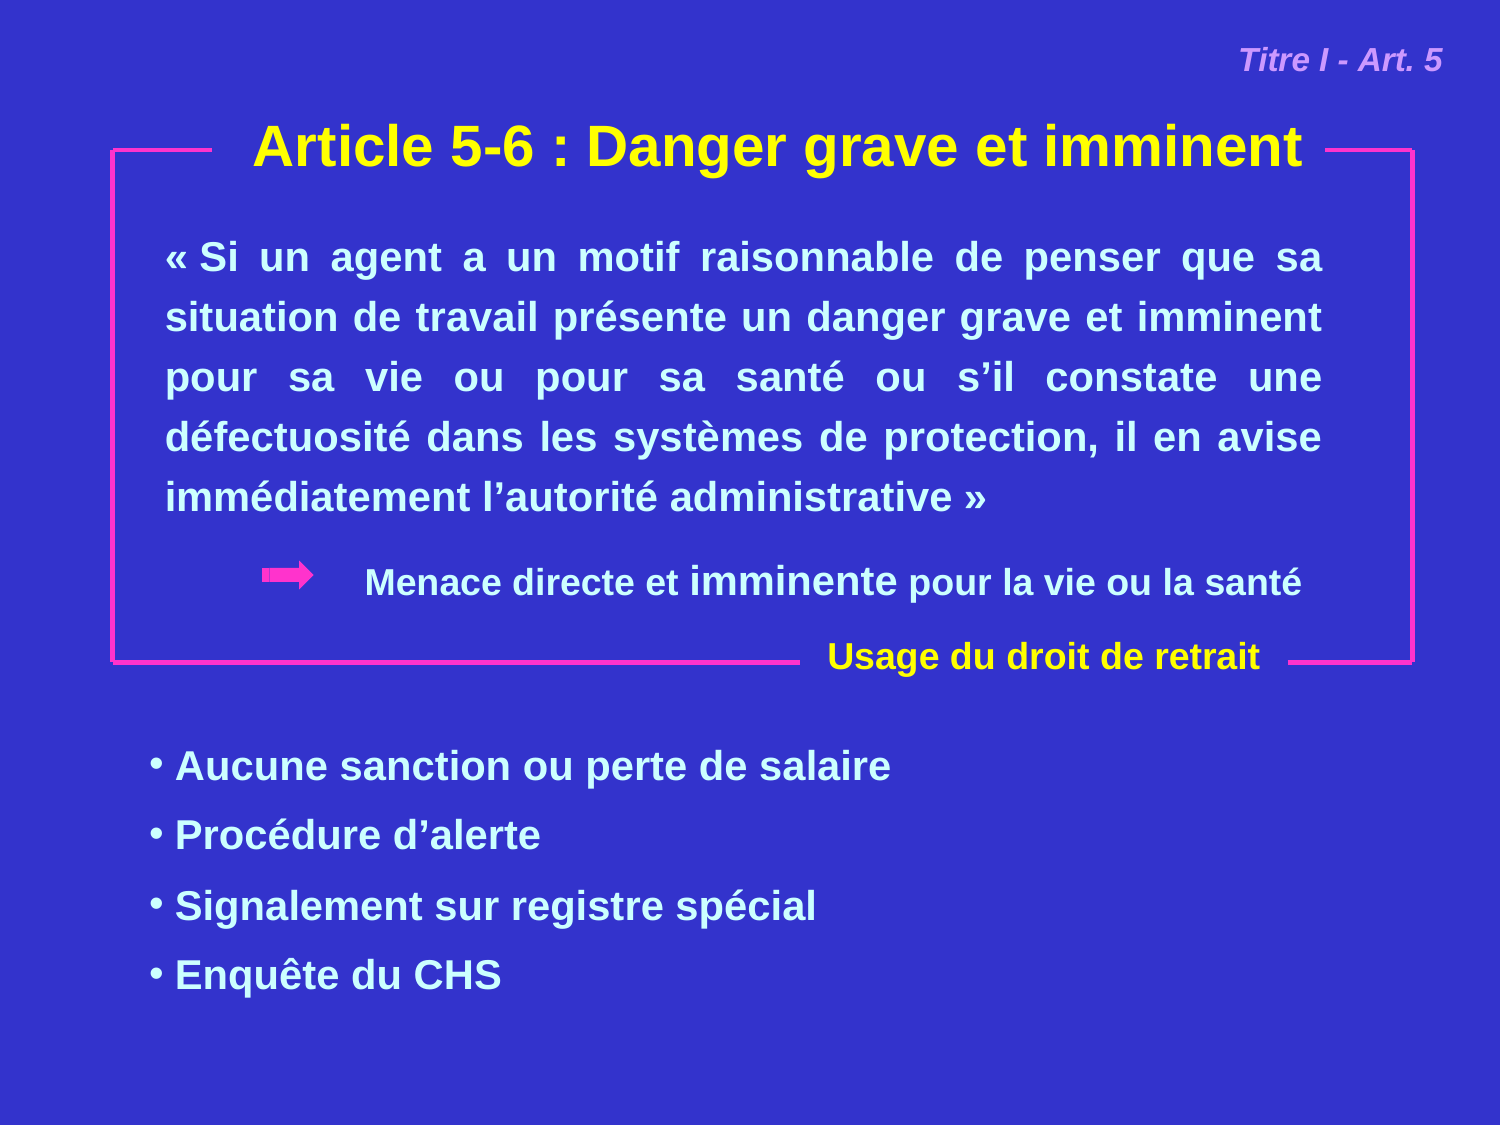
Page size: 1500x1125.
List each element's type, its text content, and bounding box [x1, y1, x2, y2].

text_box « Si un agent a un motif raisonnable de penser que sa situation de travail présente un danger grave et imminent pour sa vie ou pour sa santé ou s’il constate une défectuosité dans les systèmes de protection, il en avise immédiatement l’autorité administrative » [150, 212, 1338, 603]
text_box Usage du droit de retrait [812, 624, 1276, 686]
text_box Titre I - Art. 5 [1223, 30, 1459, 87]
text_box Menace directe et imminente pour la vie ou la santé [349, 545, 1318, 612]
text_box Article 5-6 : Danger grave et imminent [238, 99, 1319, 186]
text_box Aucune sanction ou perte de salaire Procédure d’alerte Signalement sur registre spécial Enquête du CHS [134, 710, 907, 1007]
text_box [270, 562, 313, 588]
